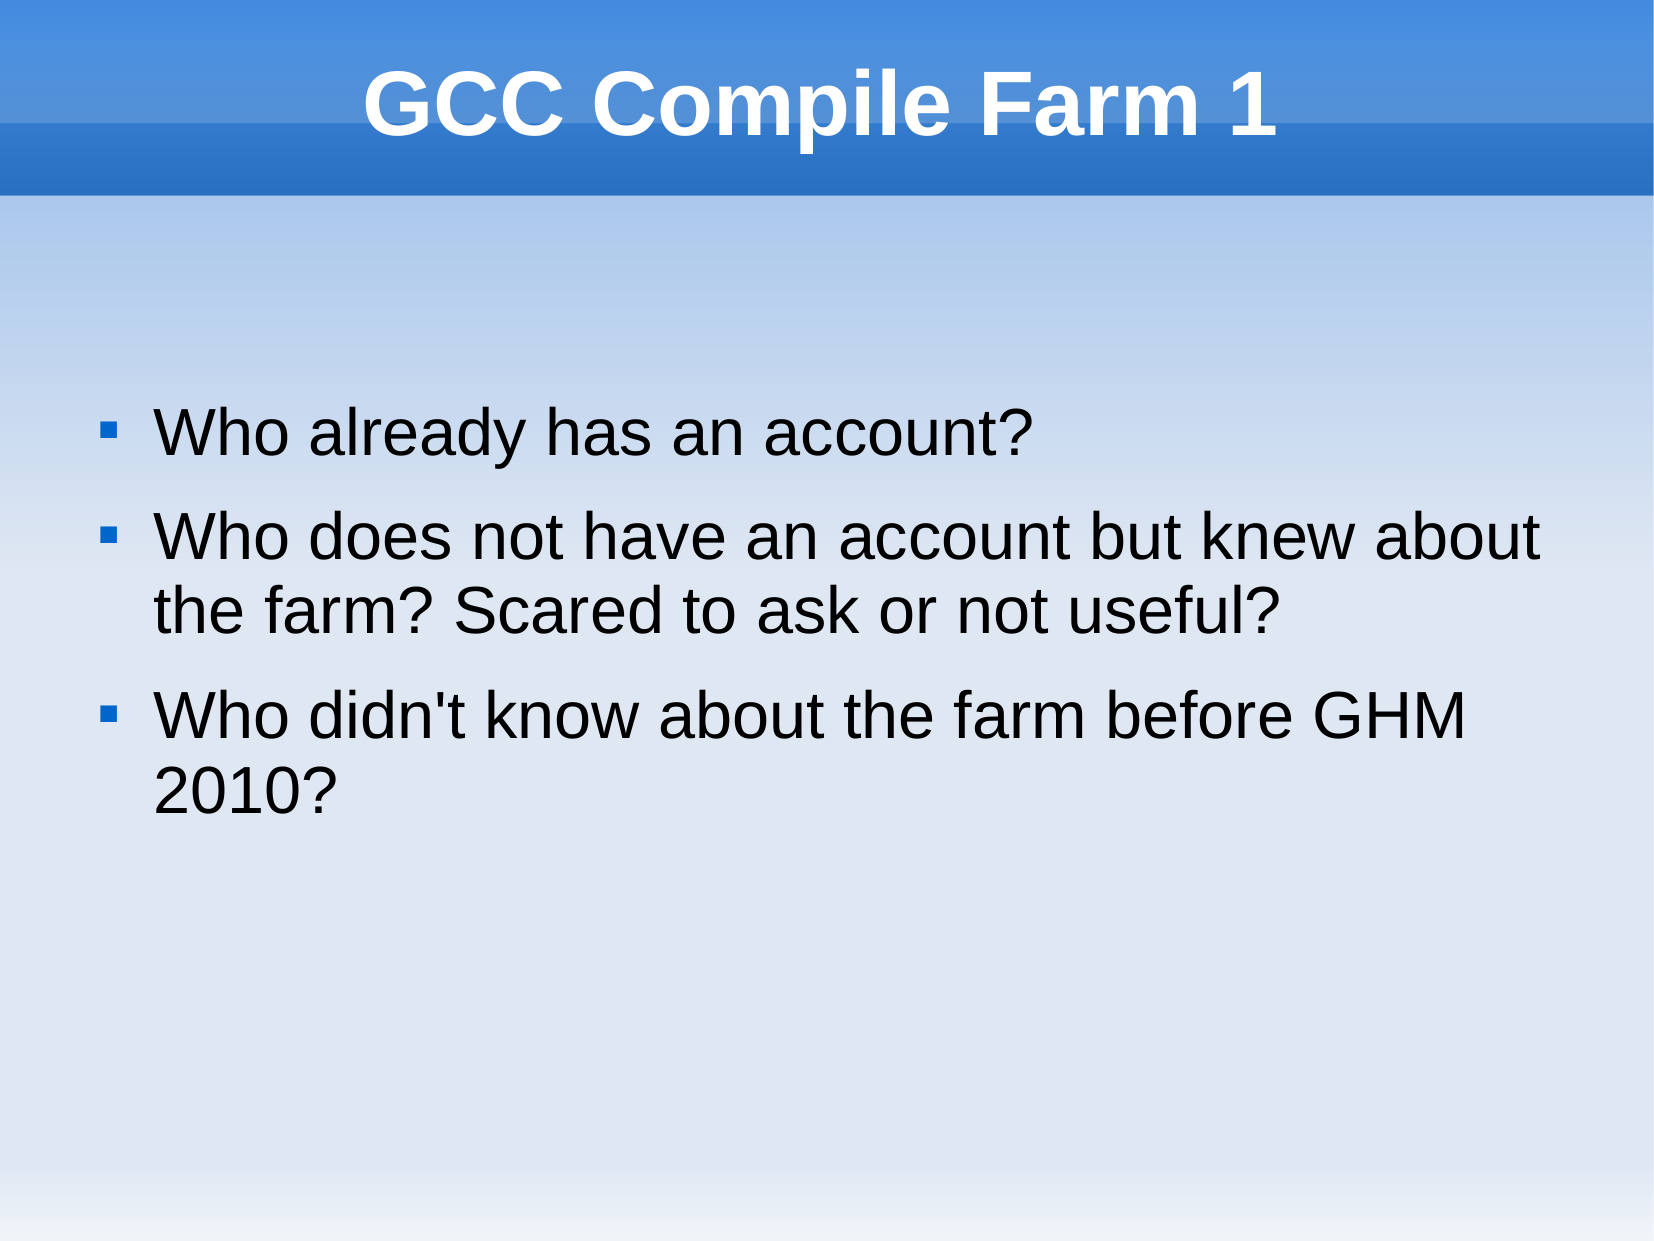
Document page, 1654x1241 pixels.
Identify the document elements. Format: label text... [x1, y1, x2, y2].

picture [0, 0, 1654, 1241]
list Who already has an account? Who does not have an account but knew about the farm? Scared to ask or not useful? Who didn't know about the farm before GHM 2010? [82, 290, 1571, 1094]
title GCC Compile Farm 1 [76, 7, 1565, 200]
